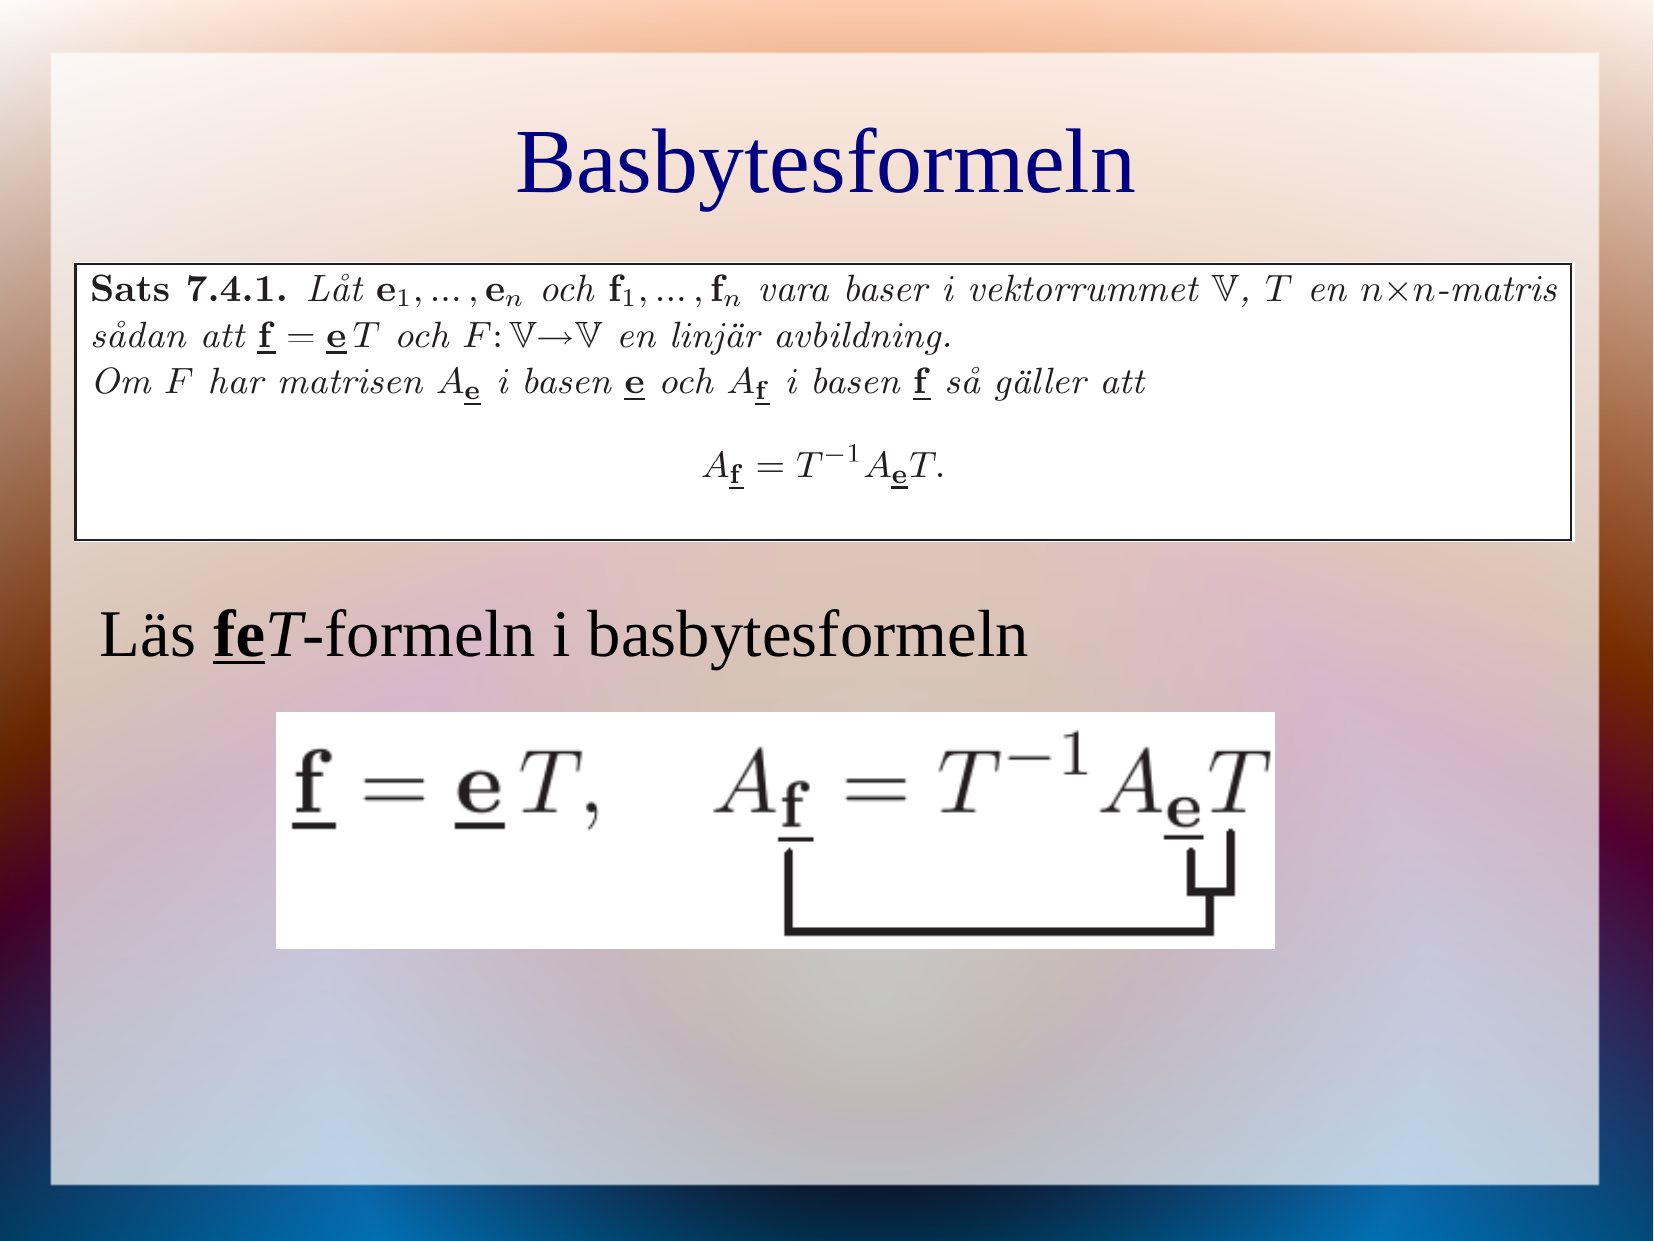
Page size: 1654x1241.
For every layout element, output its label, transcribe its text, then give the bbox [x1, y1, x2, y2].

list Läs feT-formeln i basbytesformeln [82, 542, 1570, 1034]
picture [0, 0, 1654, 1241]
title Basbytesformeln [82, 55, 1570, 262]
